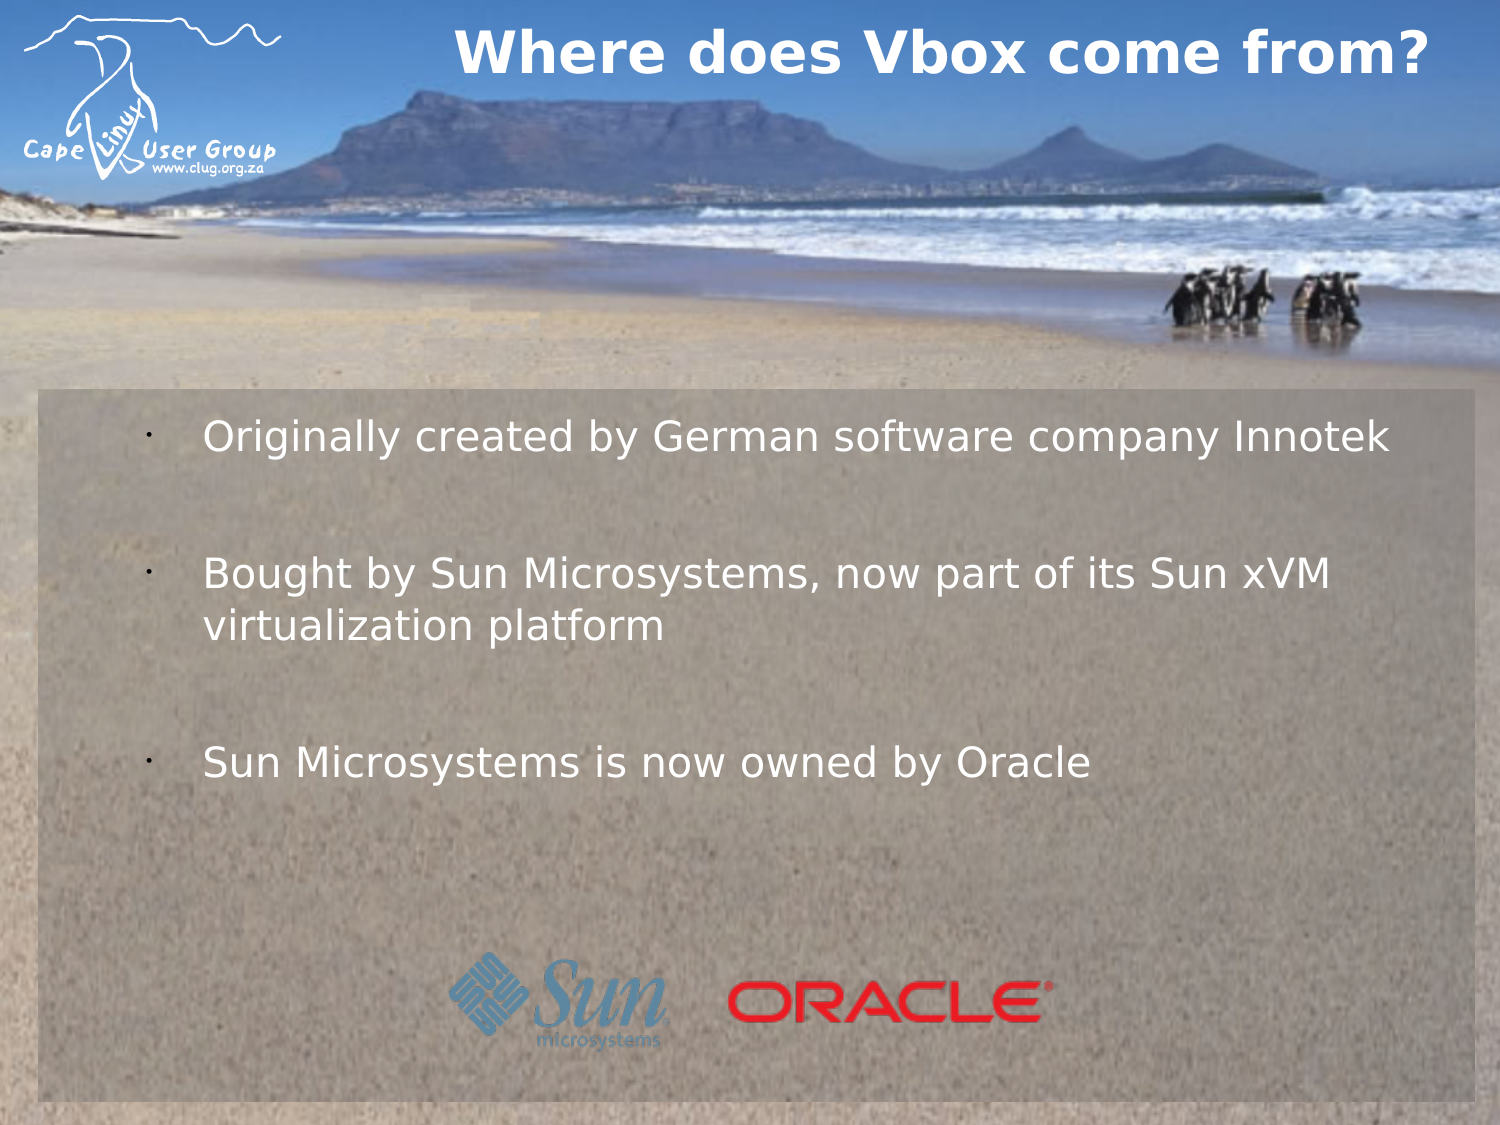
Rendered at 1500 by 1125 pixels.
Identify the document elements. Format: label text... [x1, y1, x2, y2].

title Where does Vbox come from? [453, 15, 1500, 88]
picture [0, 0, 1500, 1125]
list Originally created by German software company Innotek Bought by Sun Microsystems, now part of its Sun xVM virtualization platform Sun Microsystems is now owned by Oracle [89, 409, 1435, 1030]
